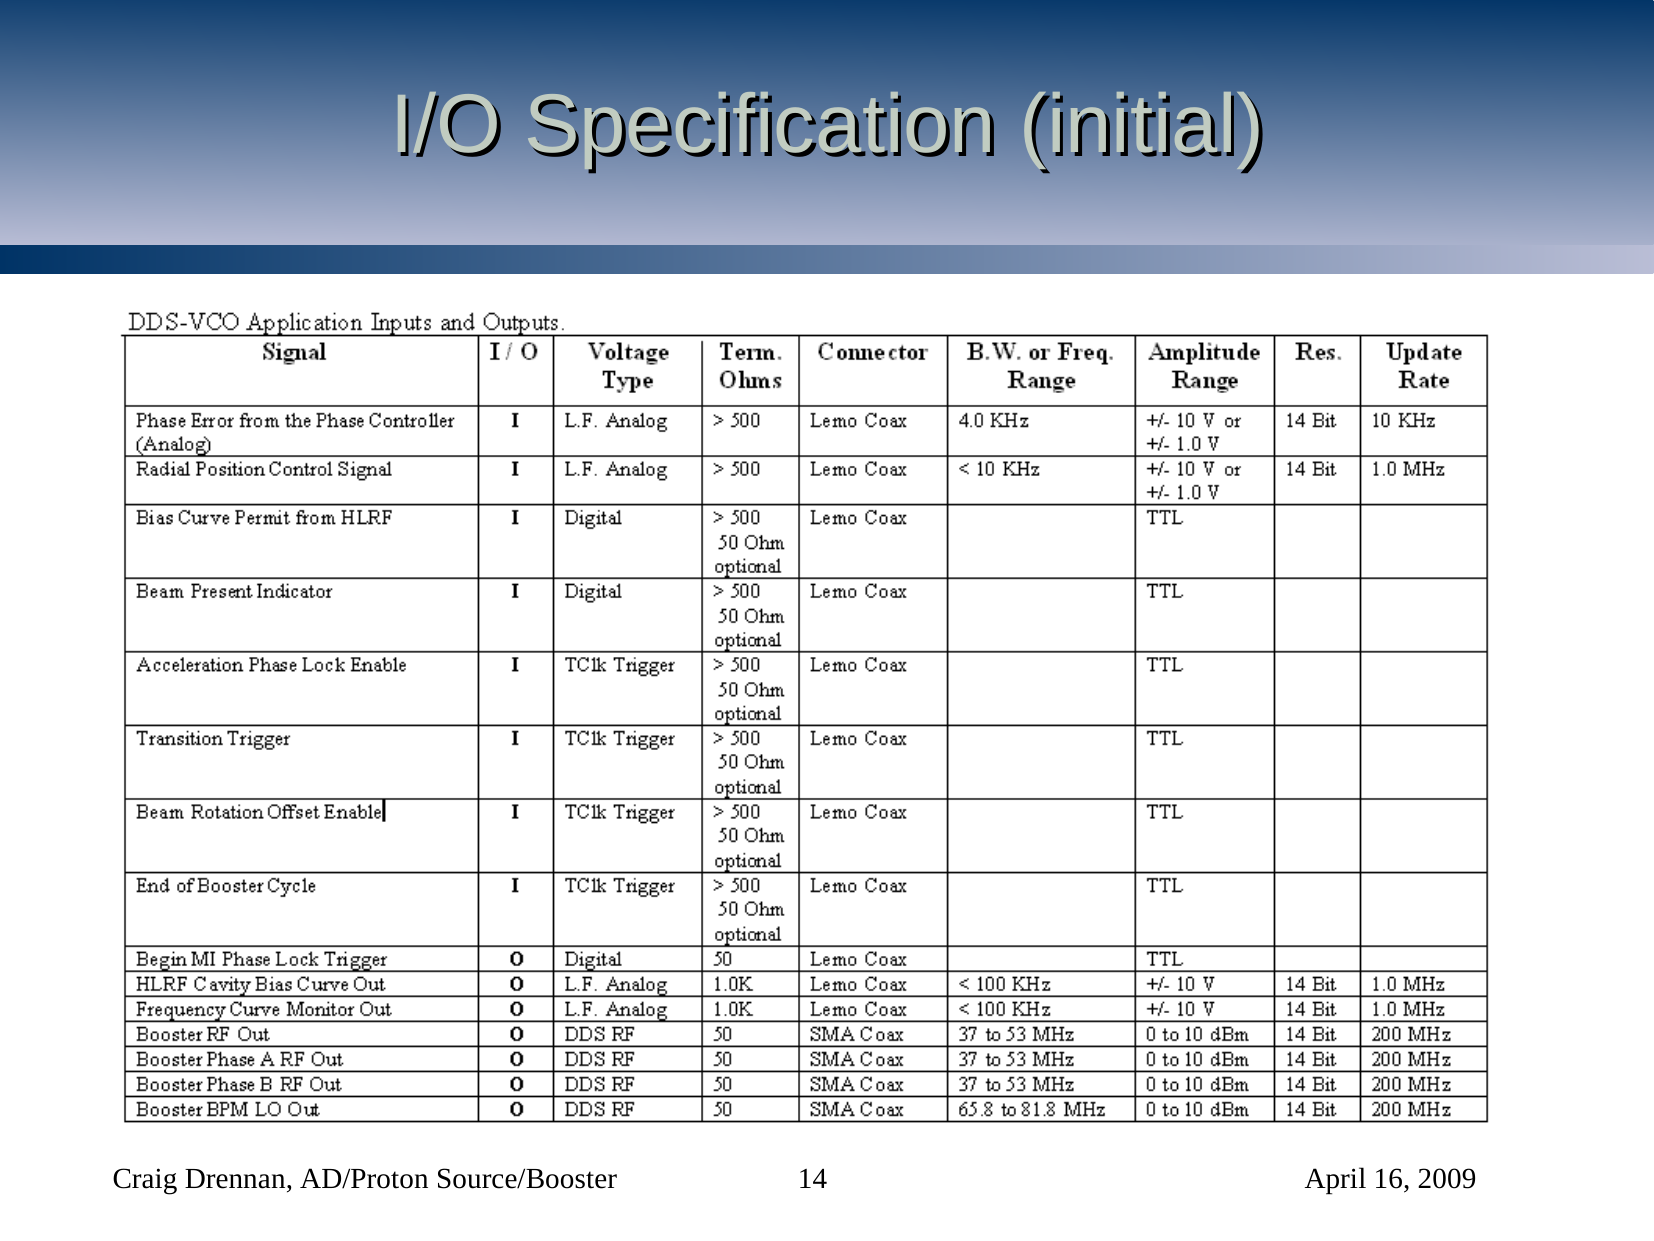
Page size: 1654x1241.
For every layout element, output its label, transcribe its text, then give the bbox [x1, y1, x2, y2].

title I/O Specification (initial) [121, 20, 1534, 228]
picture [112, 299, 1507, 1132]
